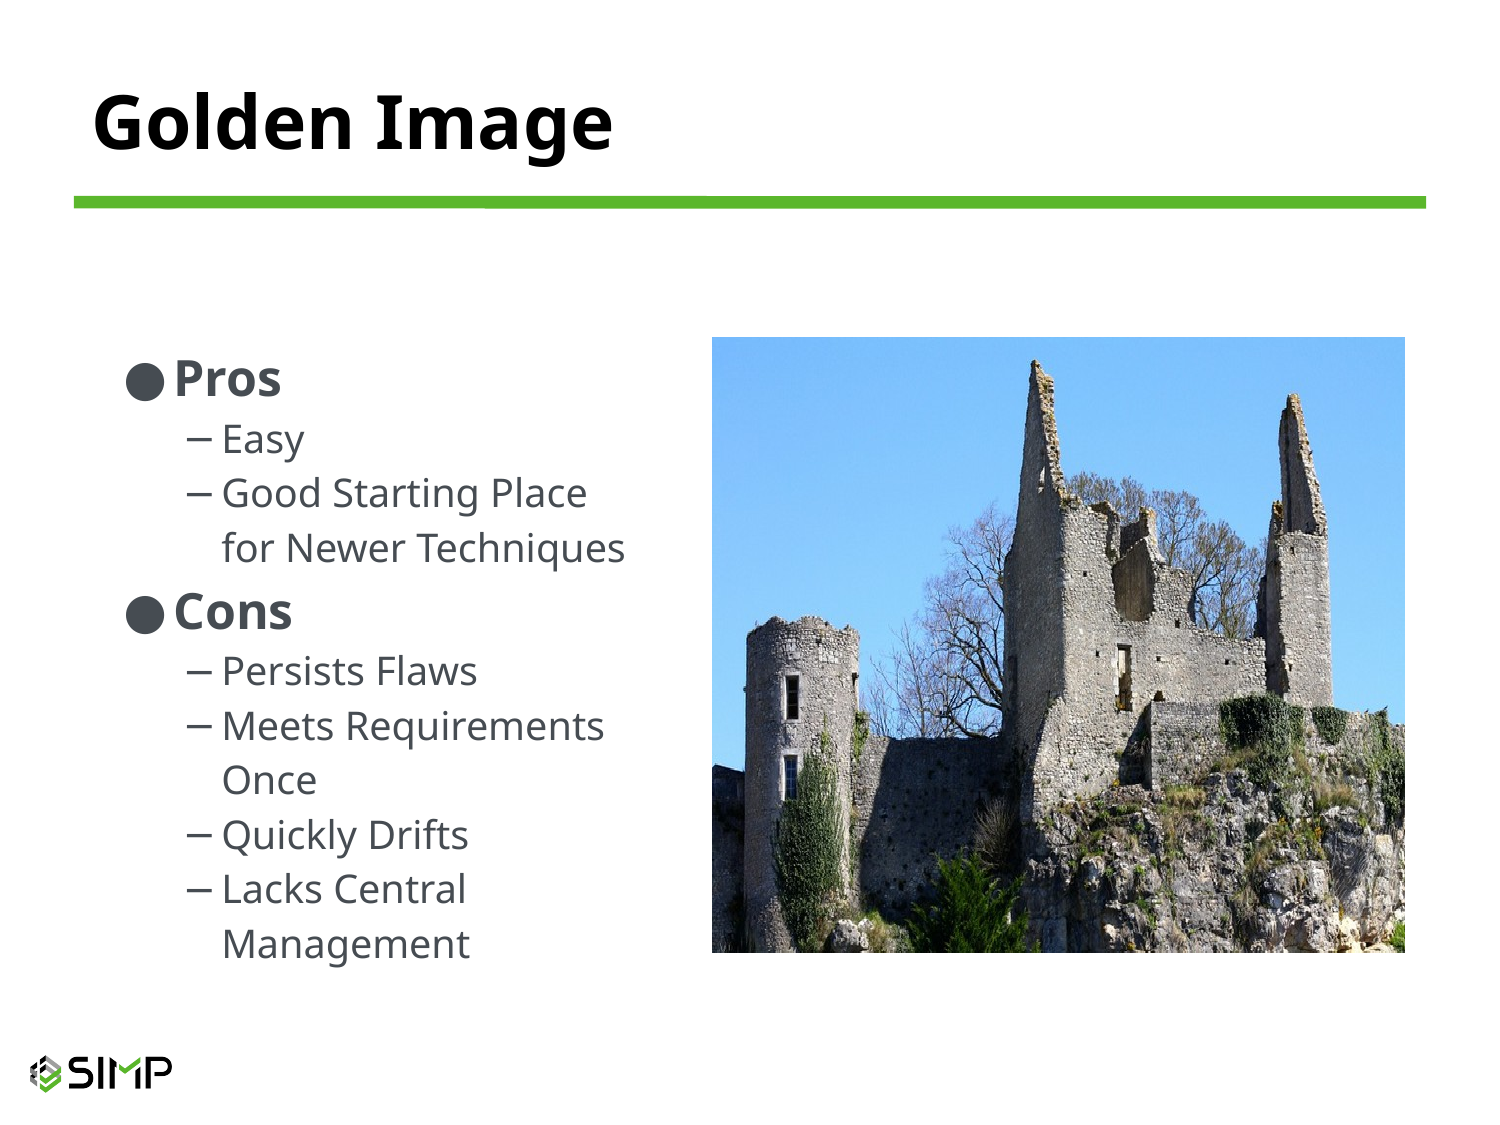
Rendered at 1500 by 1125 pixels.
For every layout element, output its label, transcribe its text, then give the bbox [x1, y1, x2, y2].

text_box Pros Easy Good Starting Place for Newer Techniques Cons Persists Flaws Meets Requirements Once Quickly Drifts Lacks Central Management [123, 337, 698, 990]
picture [712, 337, 1405, 953]
title Golden Image [76, 59, 1427, 185]
picture [30, 1055, 172, 1093]
